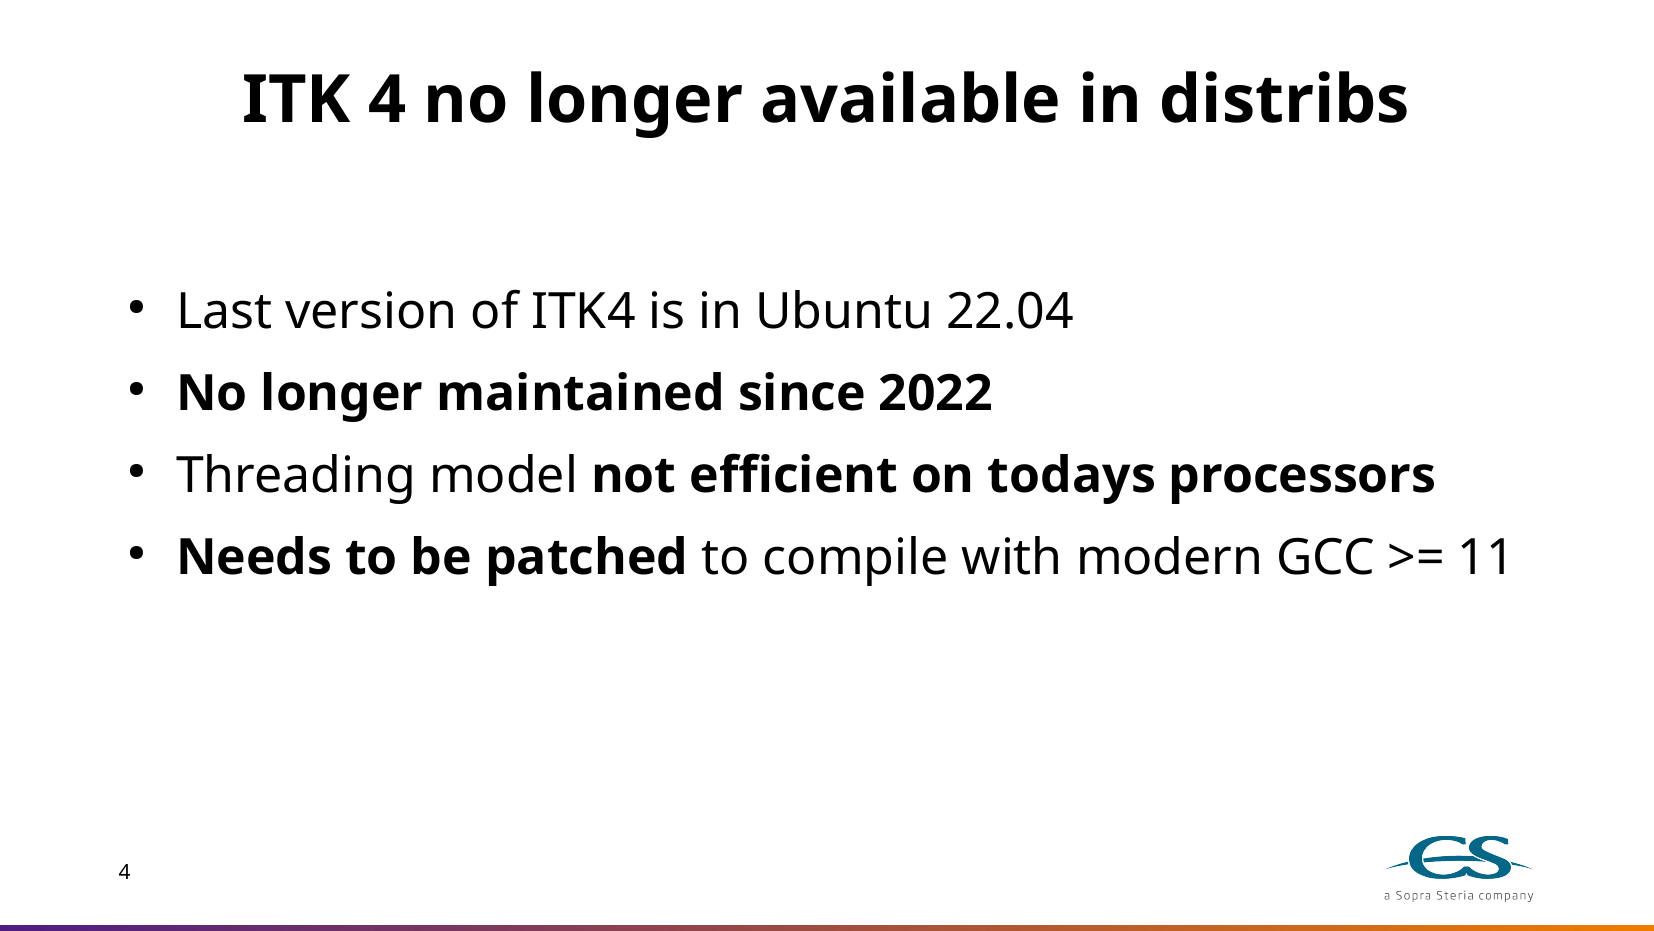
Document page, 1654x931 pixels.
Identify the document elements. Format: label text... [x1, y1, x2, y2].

title ITK 4 no longer available in distribs [59, 24, 1595, 168]
list Last version of ITK4 is in Ubuntu 22.04 No longer maintained since 2022 Threading model not efficient on todays processors Needs to be patched to compile with modern GCC >= 11 [127, 278, 1543, 456]
picture [1363, 814, 1555, 921]
